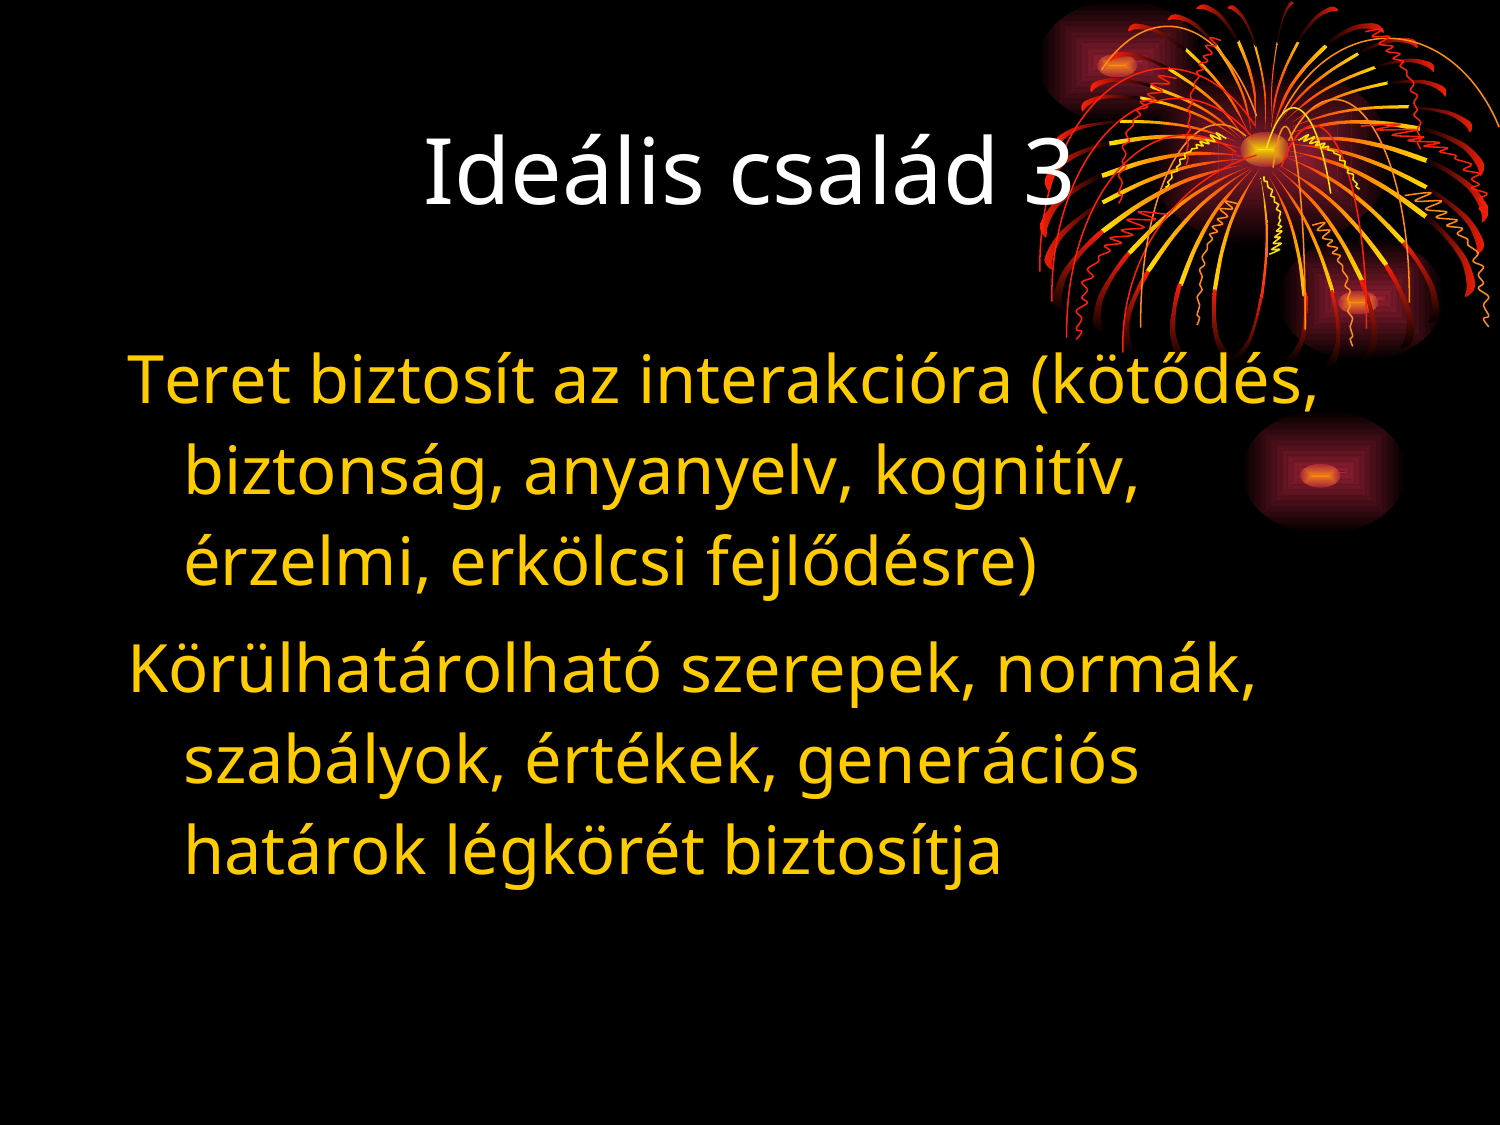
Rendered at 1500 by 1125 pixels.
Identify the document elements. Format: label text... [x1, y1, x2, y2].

list Teret biztosít az interakcióra (kötődés, biztonság, anyanyelv, kognitív, érzelmi, erkölcsi fejlődésre) Körülhatárolható szerepek, normák, szabályok, értékek, generációs határok légkörét biztosítja [112, 324, 1388, 1094]
title Ideális család 3 [112, 49, 1388, 290]
